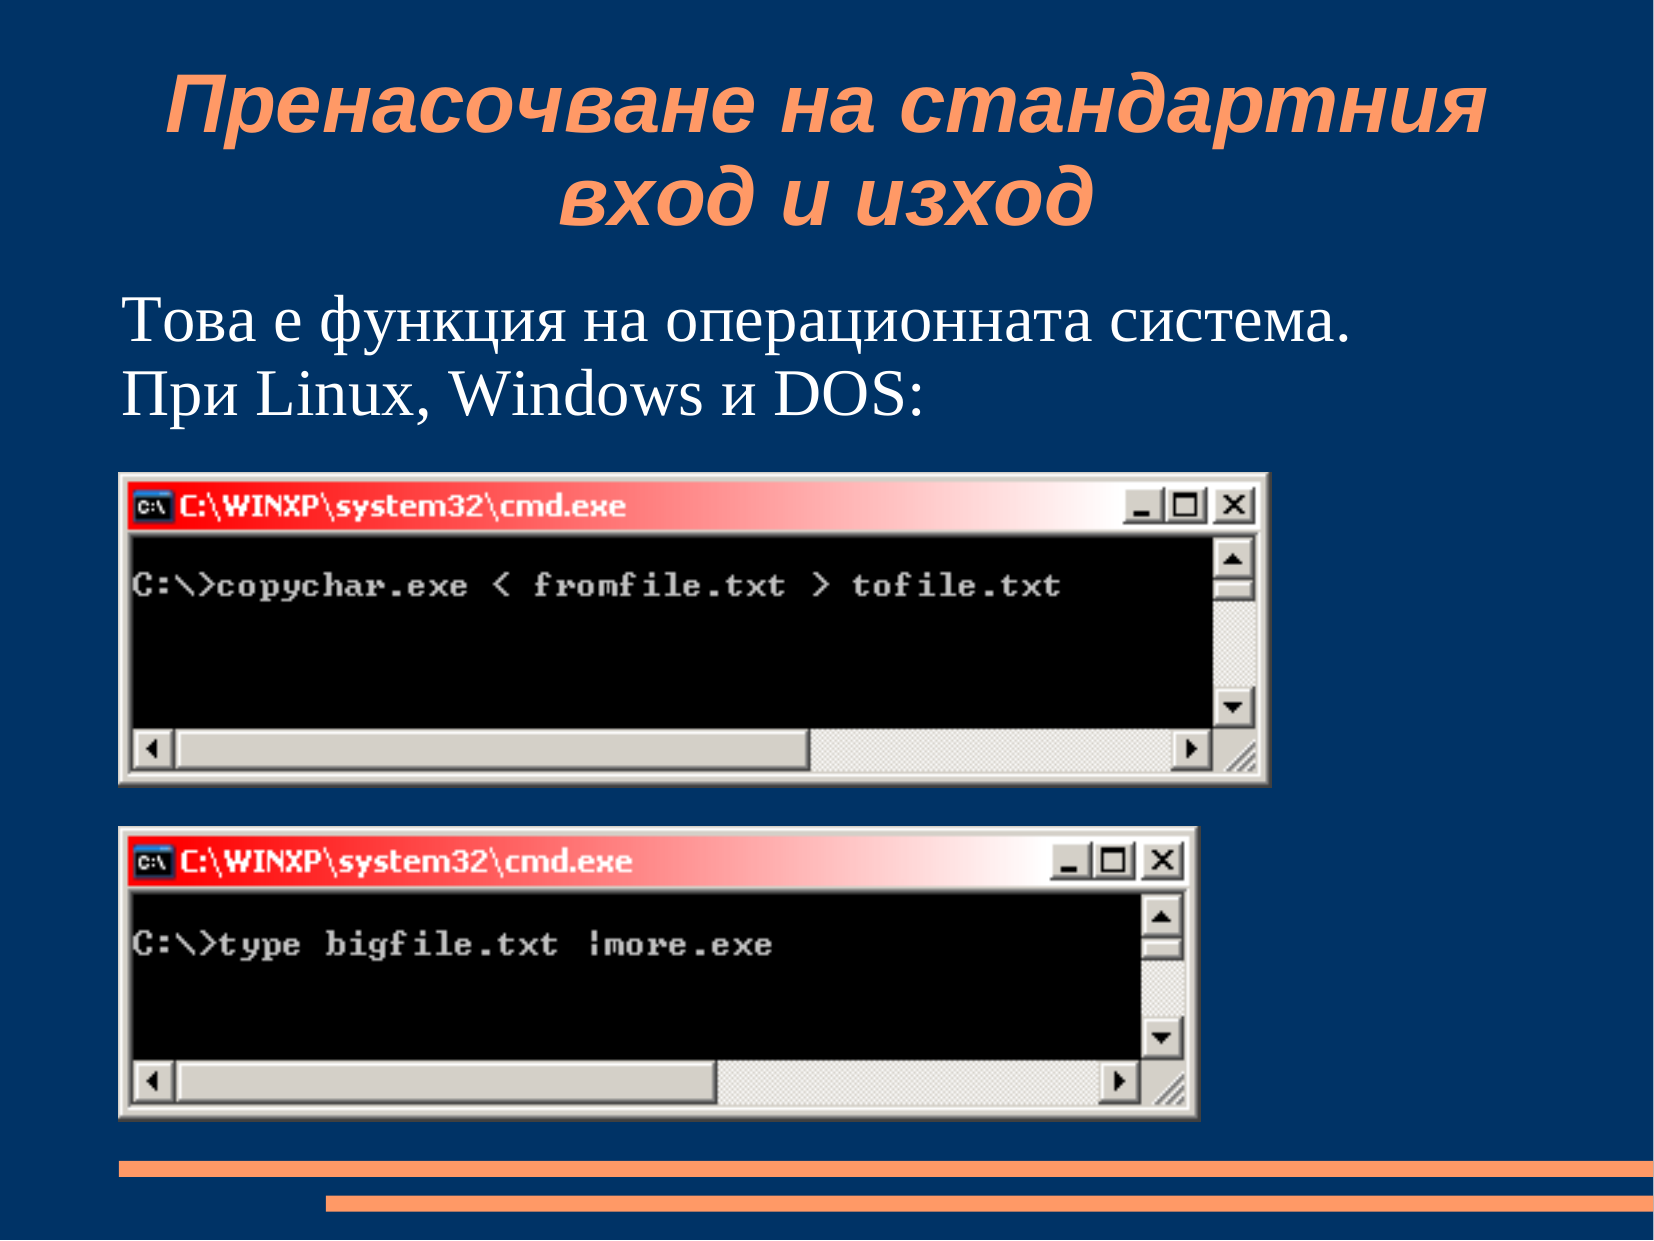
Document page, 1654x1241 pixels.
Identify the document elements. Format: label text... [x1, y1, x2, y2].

picture [118, 826, 1201, 1123]
title Пренасочване на стандартния вход и изход [121, 46, 1534, 254]
picture [118, 472, 1272, 788]
subtitle Това е функция на операционната система. При Linux, Windows и DOS: [121, 281, 1561, 504]
